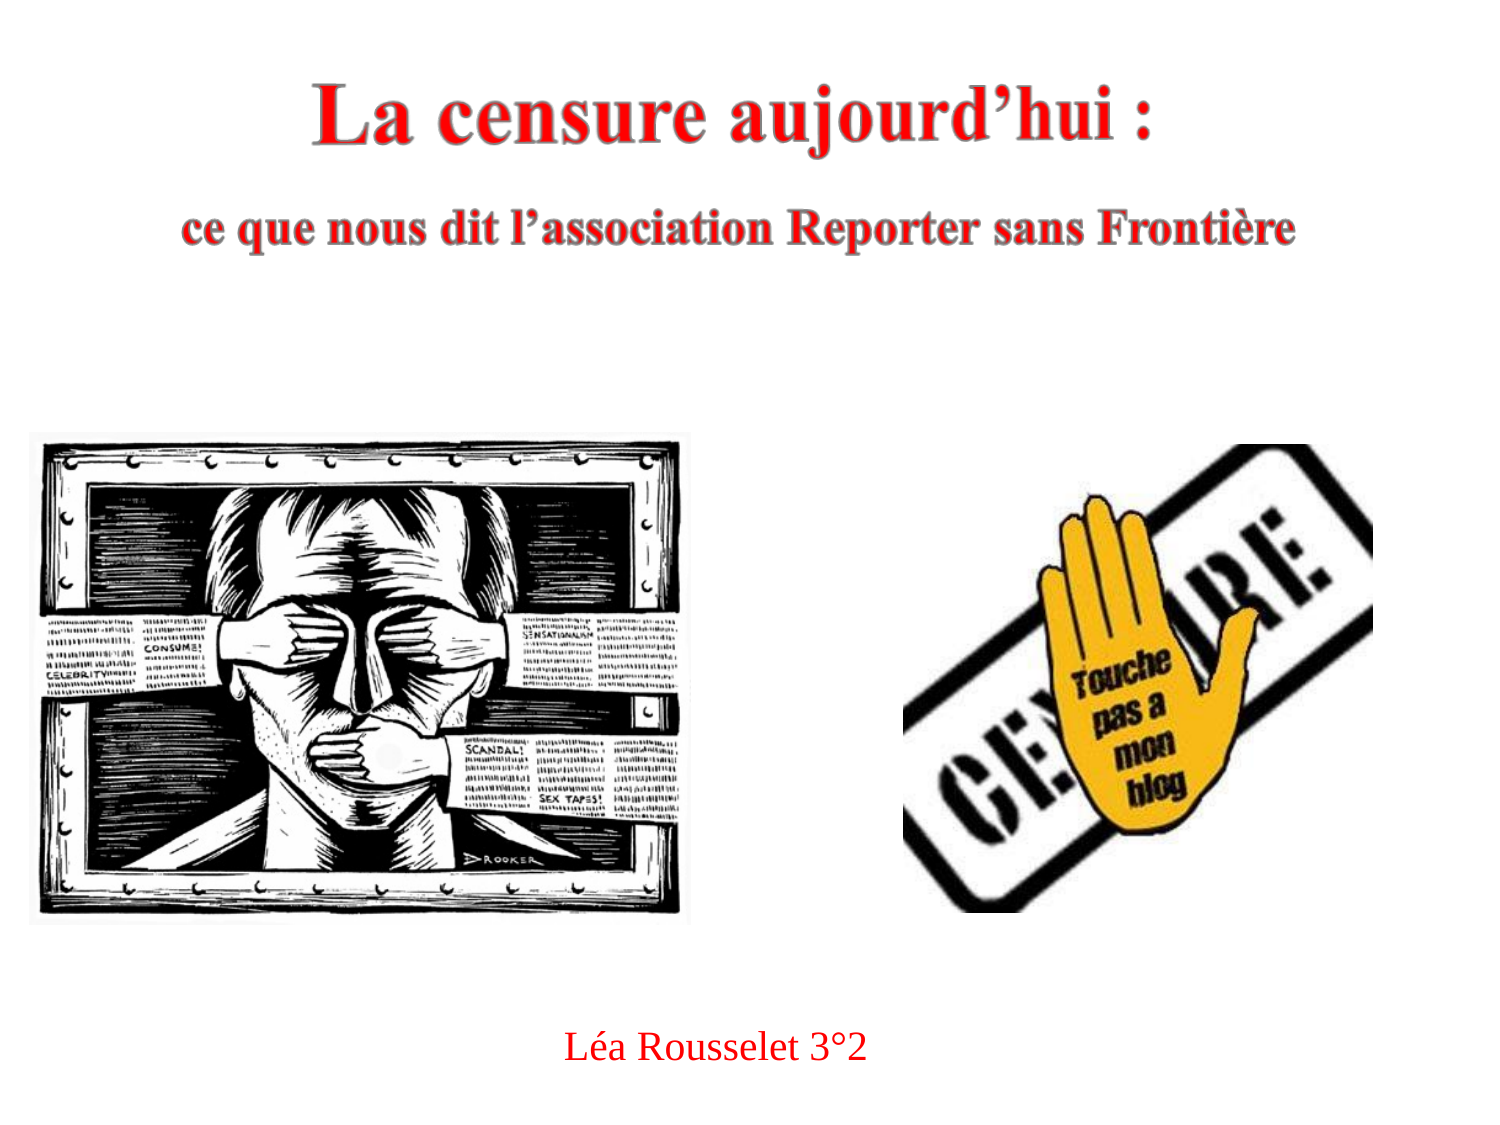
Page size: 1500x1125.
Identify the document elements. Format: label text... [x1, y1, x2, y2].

picture [254, 27, 1260, 147]
picture [903, 444, 1373, 913]
text_box Léa Rousselet 3°2 [549, 1011, 928, 1077]
picture [29, 432, 691, 925]
text_box [75, 147, 1401, 304]
